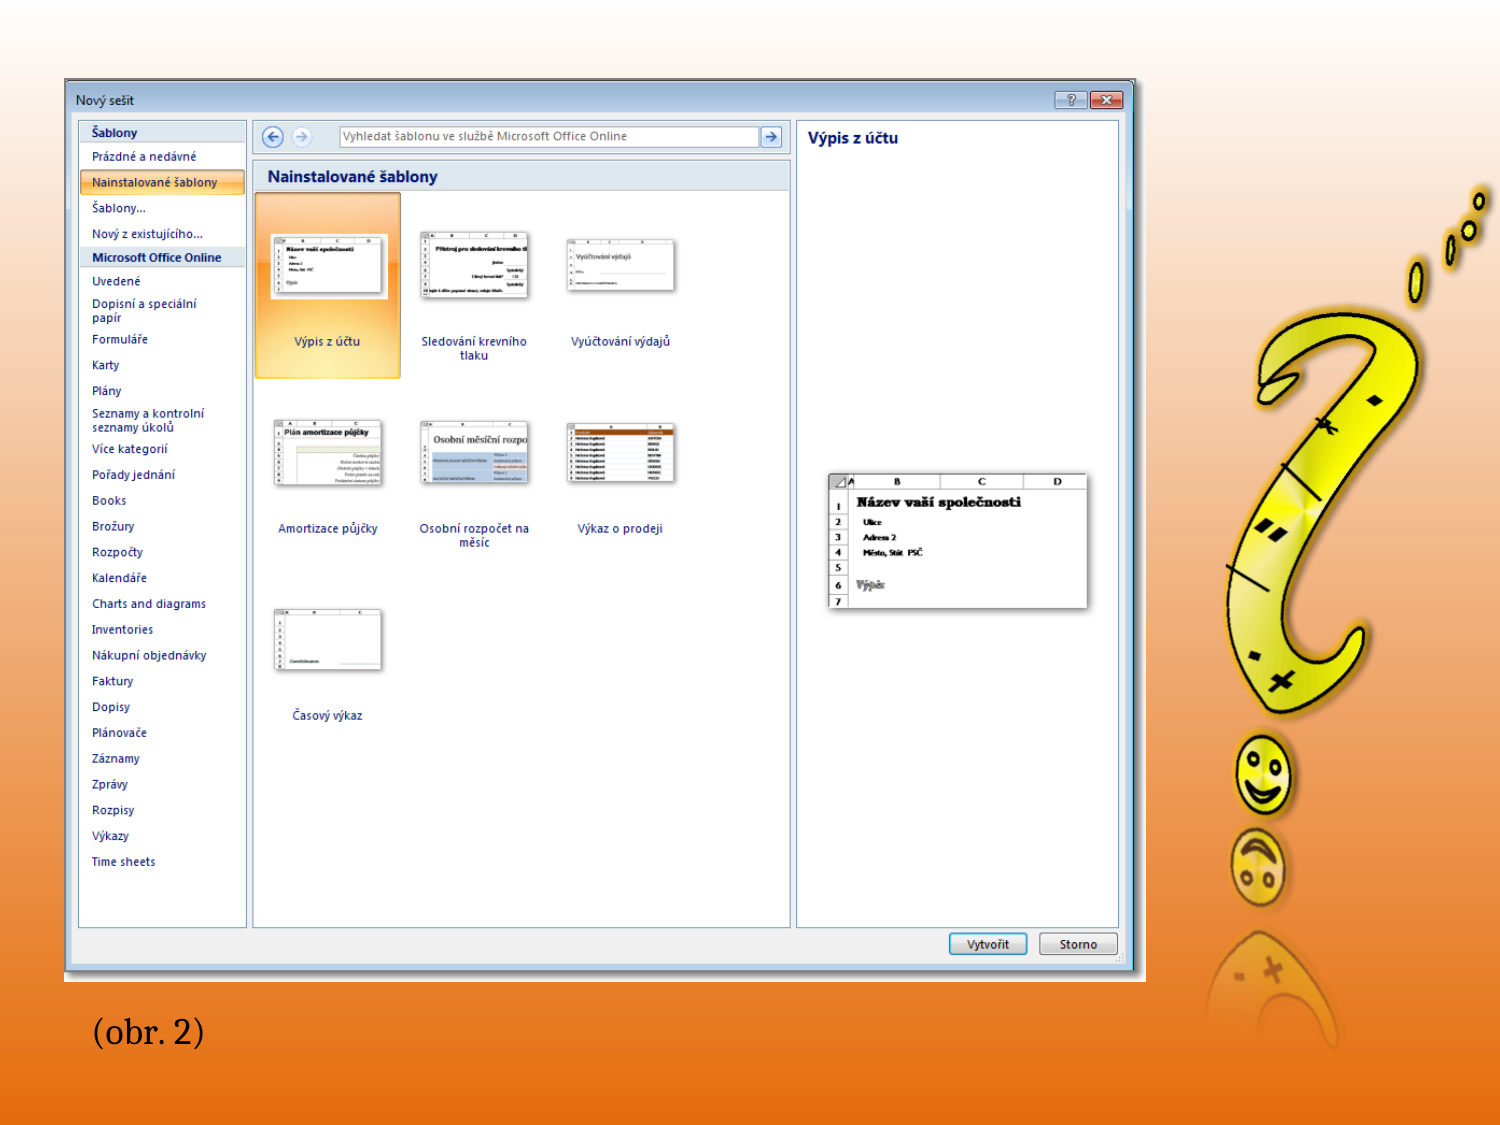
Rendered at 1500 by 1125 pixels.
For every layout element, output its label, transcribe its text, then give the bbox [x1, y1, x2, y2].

picture [1171, 160, 1500, 1125]
picture [64, 78, 1146, 983]
text_box (obr. 2) [76, 999, 313, 1060]
